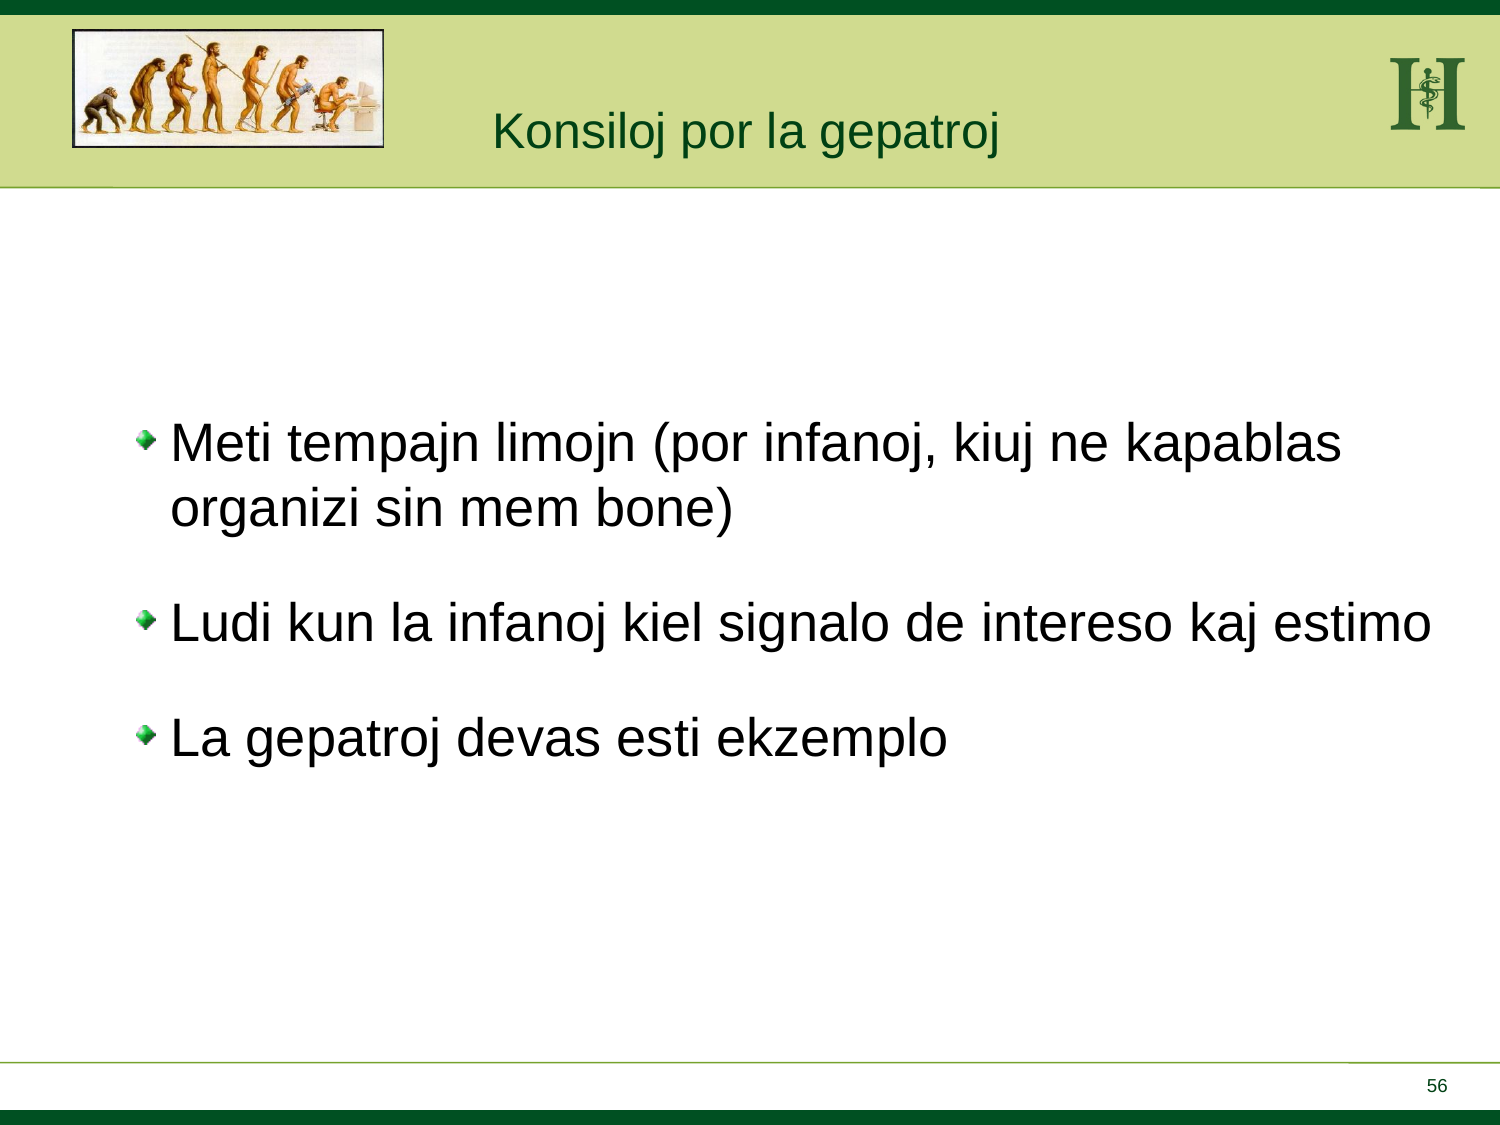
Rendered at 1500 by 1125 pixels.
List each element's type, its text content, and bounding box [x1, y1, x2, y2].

picture [0, 15, 1500, 186]
list Meti tempajn limojn (por infanoj, kiuj ne kapablas organizi sin mem bone) Ludi kun la infanoj kiel signalo de intereso kaj estimo La gepatroj devas esti ekzemplo [118, 290, 1500, 1093]
title Konsiloj por la gepatroj [52, 23, 1440, 167]
